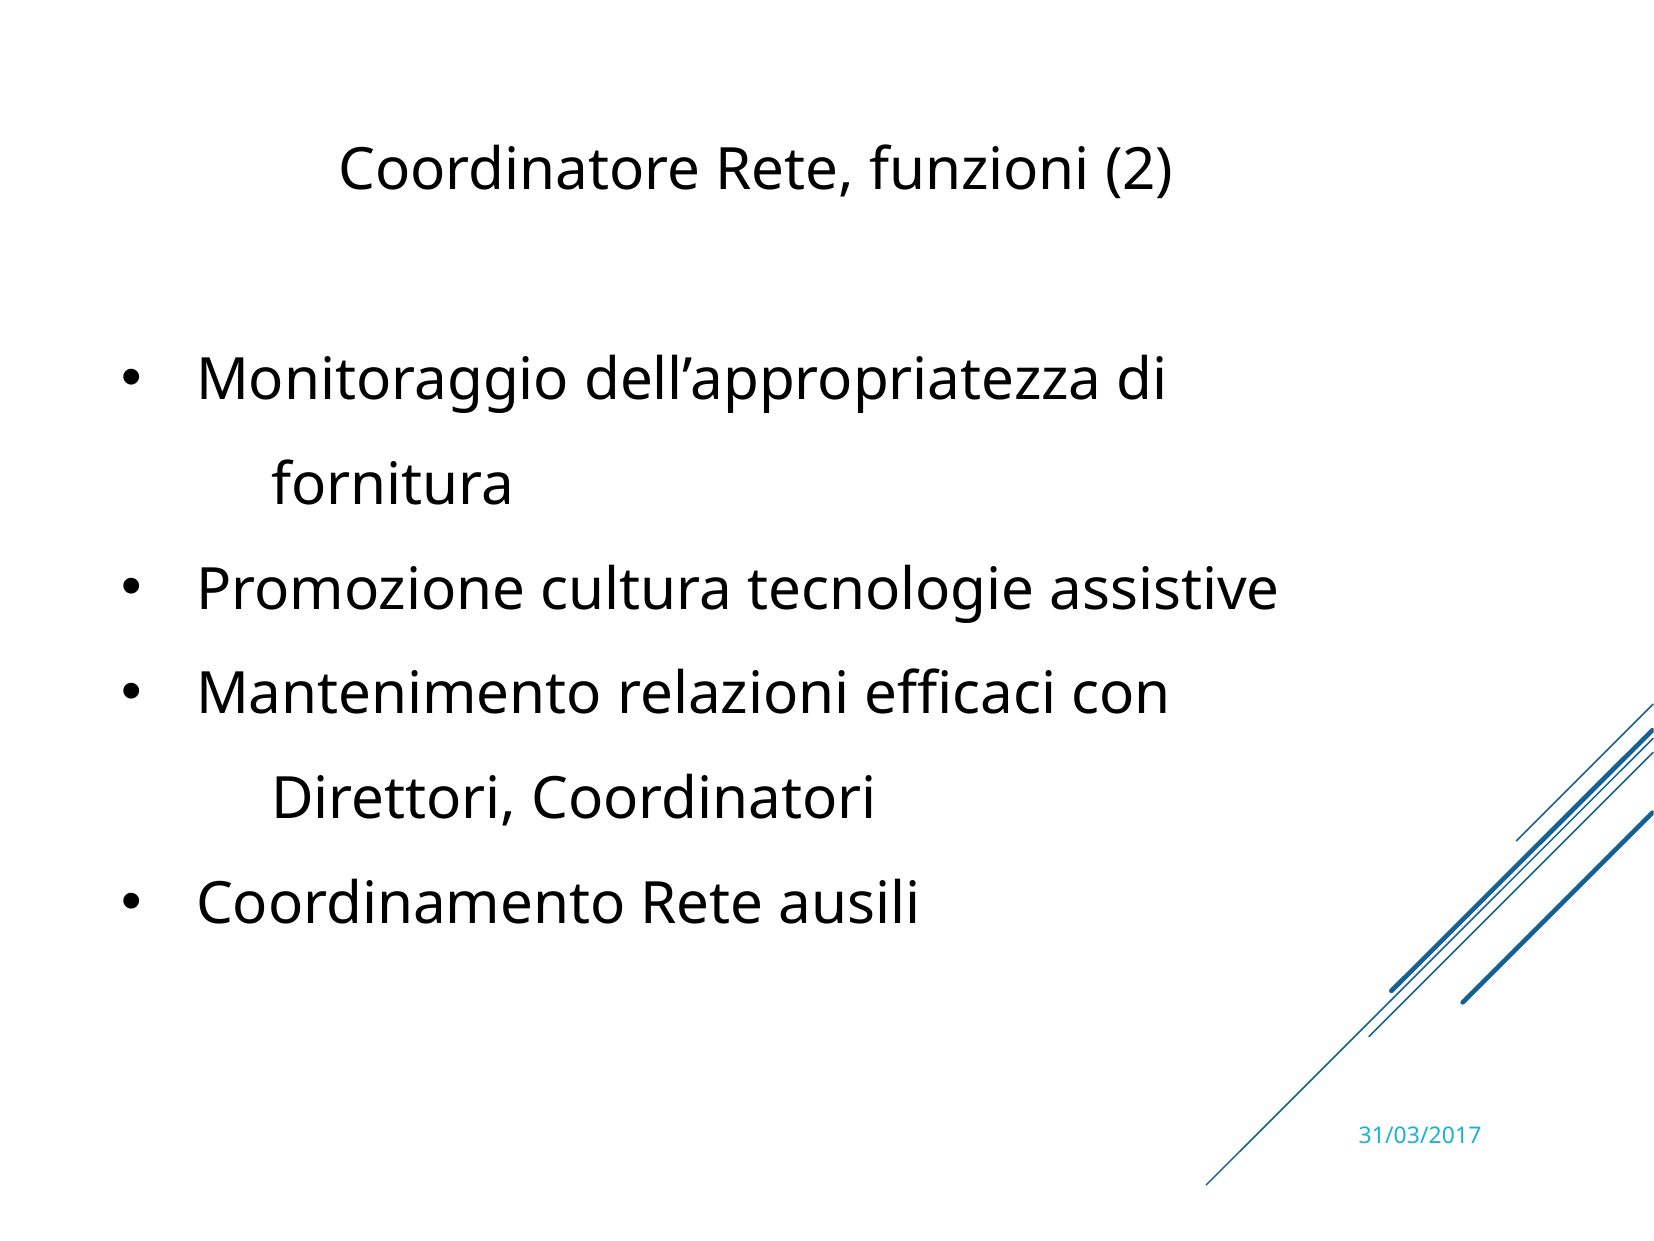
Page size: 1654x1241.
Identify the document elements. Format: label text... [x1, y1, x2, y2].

text_box 31/03/2017 [1343, 1116, 1561, 1183]
text_box Coordinatore Rete, funzioni (2) Monitoraggio dell’appropriatezza di fornitura Promozione cultura tecnologie assistive Mantenimento relazioni efficaci con Direttori, Coordinatori Coordinamento Rete ausili [106, 88, 1406, 937]
